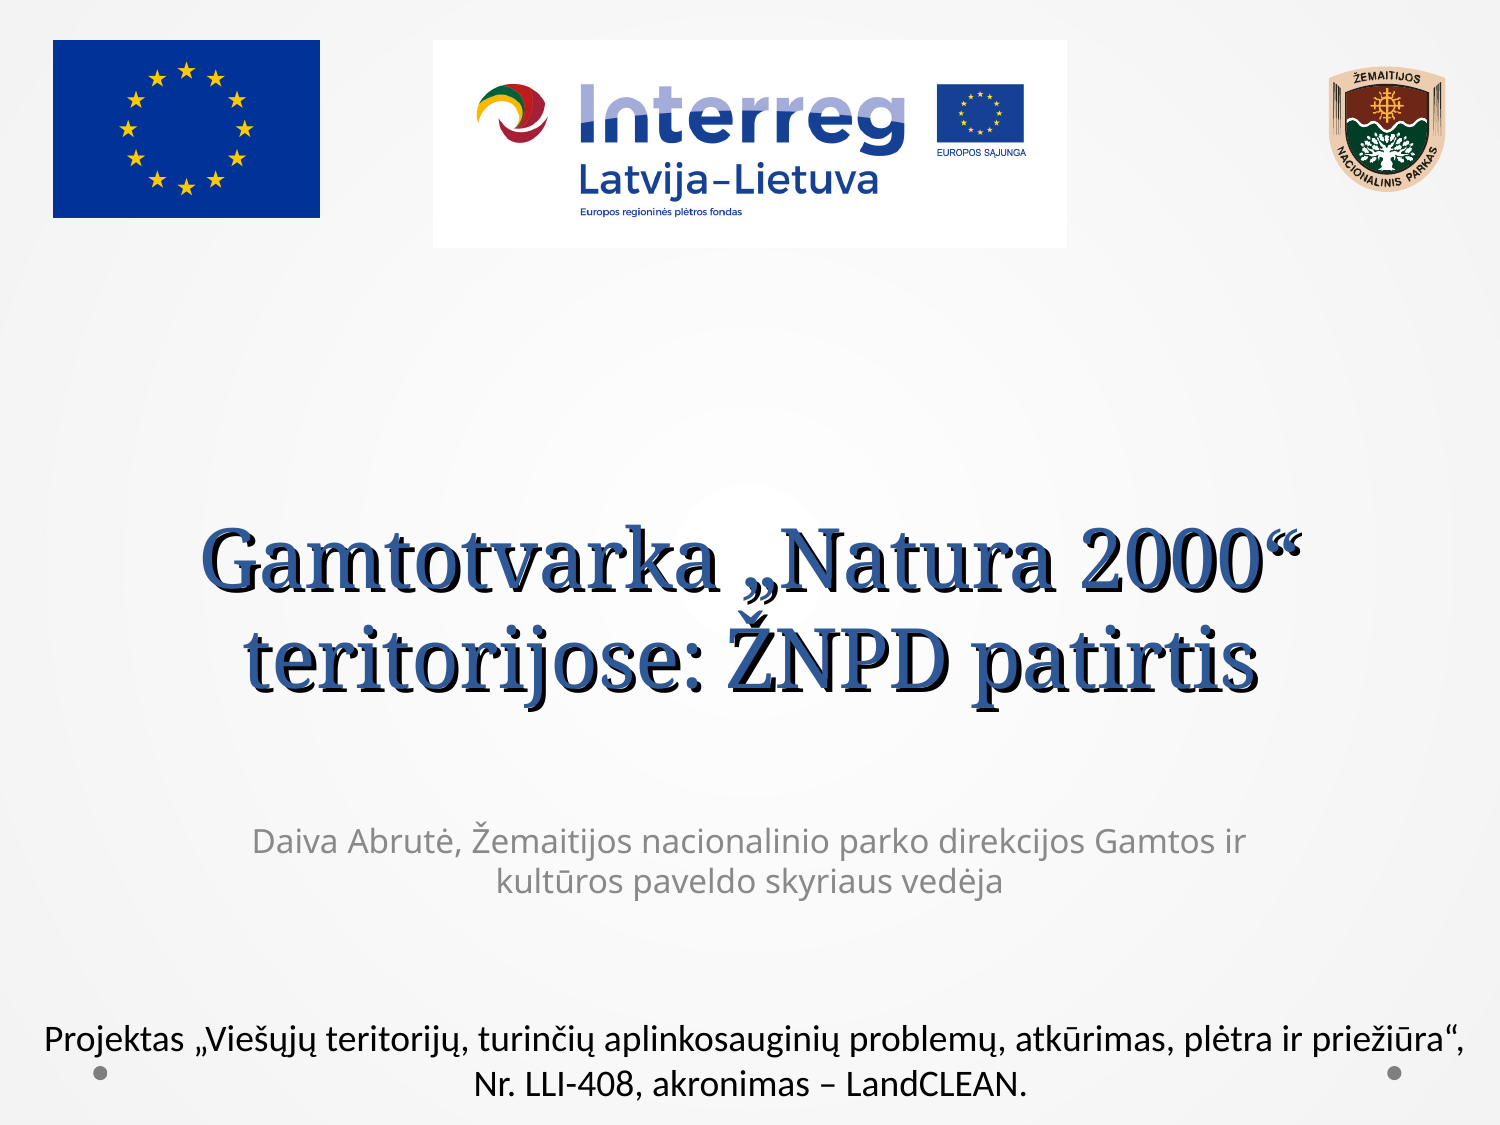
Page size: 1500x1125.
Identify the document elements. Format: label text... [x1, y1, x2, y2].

text_box Projektas „Viešųjų teritorijų, turinčių aplinkosauginių problemų, atkūrimas, plėtra ir priežiūra“, Nr. LLI-408, akronimas – LandCLEAN. [10, 1006, 1500, 1113]
picture [433, 40, 1067, 248]
subtitle Daiva Abrutė, Žemaitijos nacionalinio parko direkcijos Gamtos ir kultūros paveldo skyriaus vedėja [225, 812, 1276, 1006]
chart [1328, 65, 1447, 194]
picture [53, 40, 320, 218]
title Gamtotvarka „Natura 2000“ teritorijose: ŽNPD patirtis [112, 99, 1388, 713]
